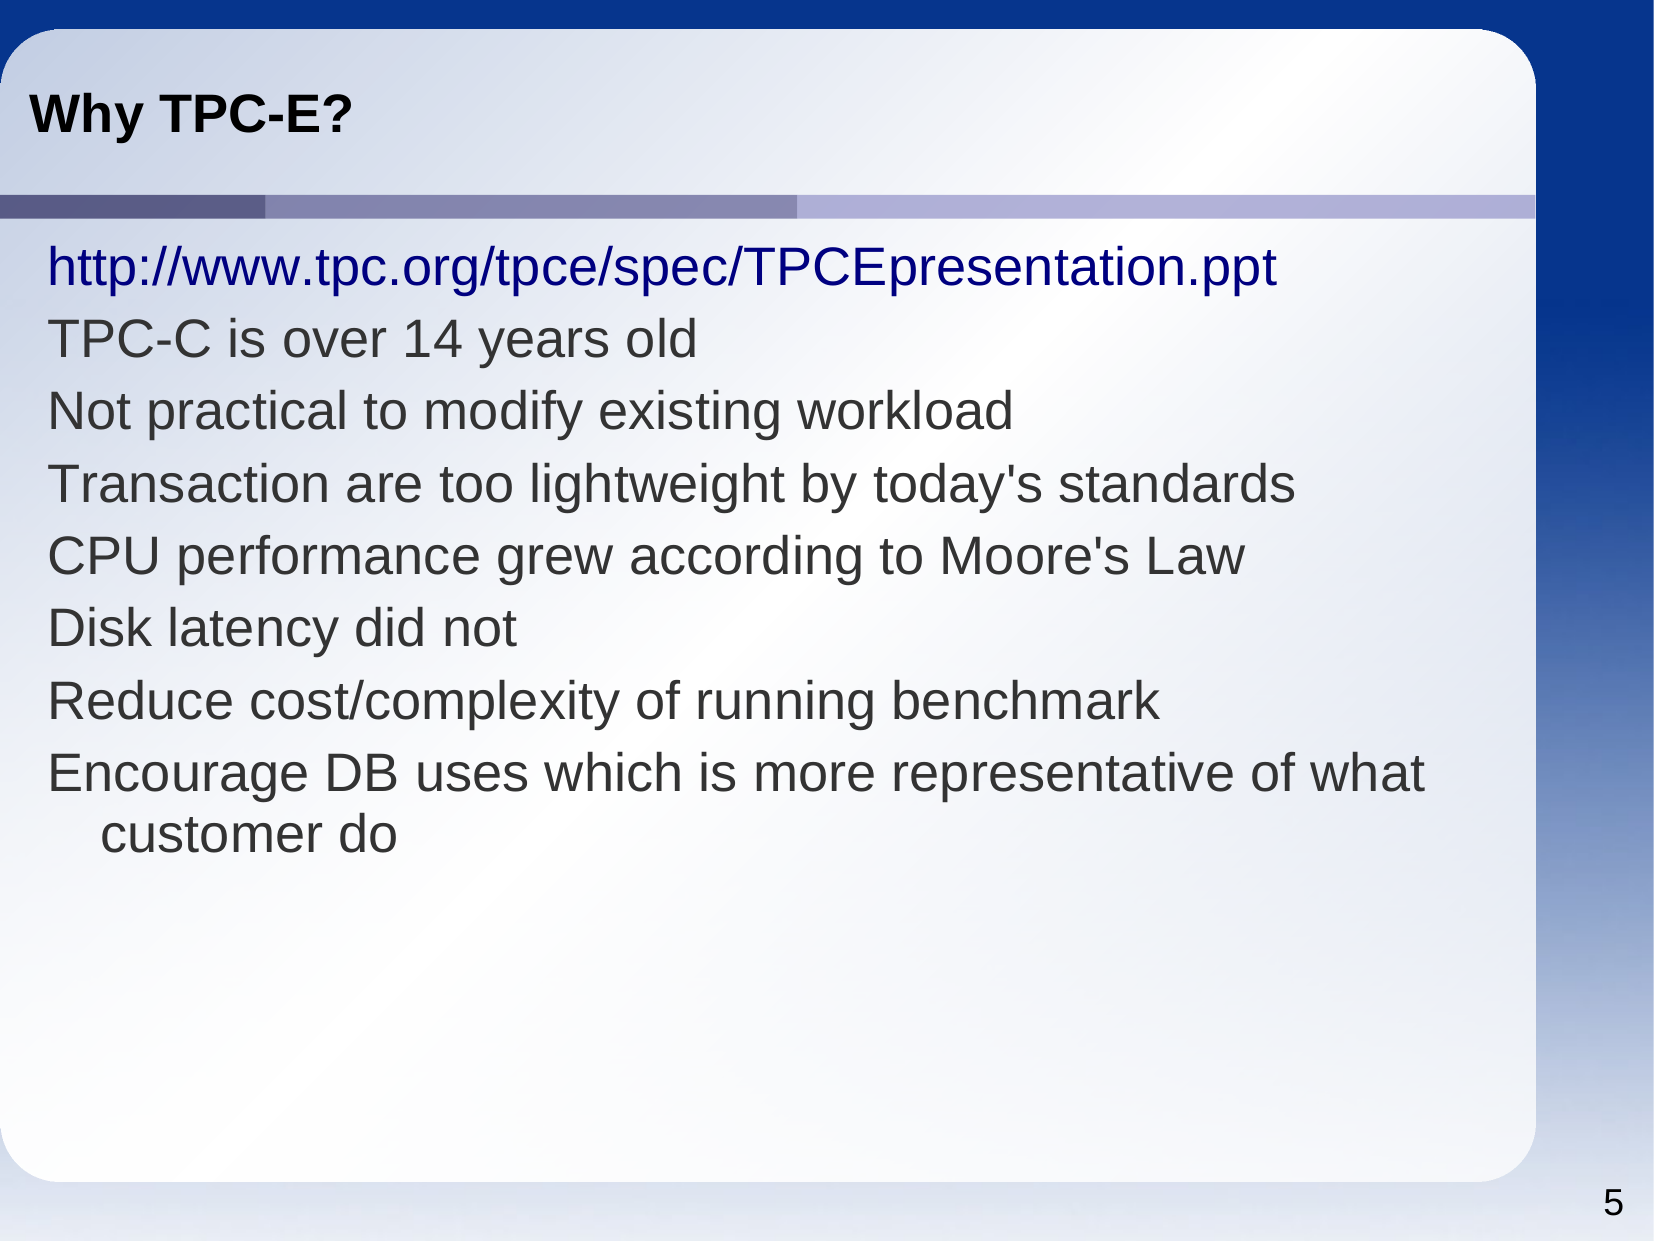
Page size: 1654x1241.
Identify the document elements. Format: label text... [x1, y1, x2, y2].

title Why TPC-E? [29, 49, 1506, 178]
picture [0, 0, 1654, 1241]
list http://www.tpc.org/tpce/spec/TPCEpresentation.ppt TPC-C is over 14 years old Not practical to modify existing workload Transaction are too lightweight by today's standards CPU performance grew according to Moore's Law Disk latency did not Reduce cost/complexity of running benchmark Encourage DB uses which is more representative of what customer do [29, 236, 1506, 1152]
